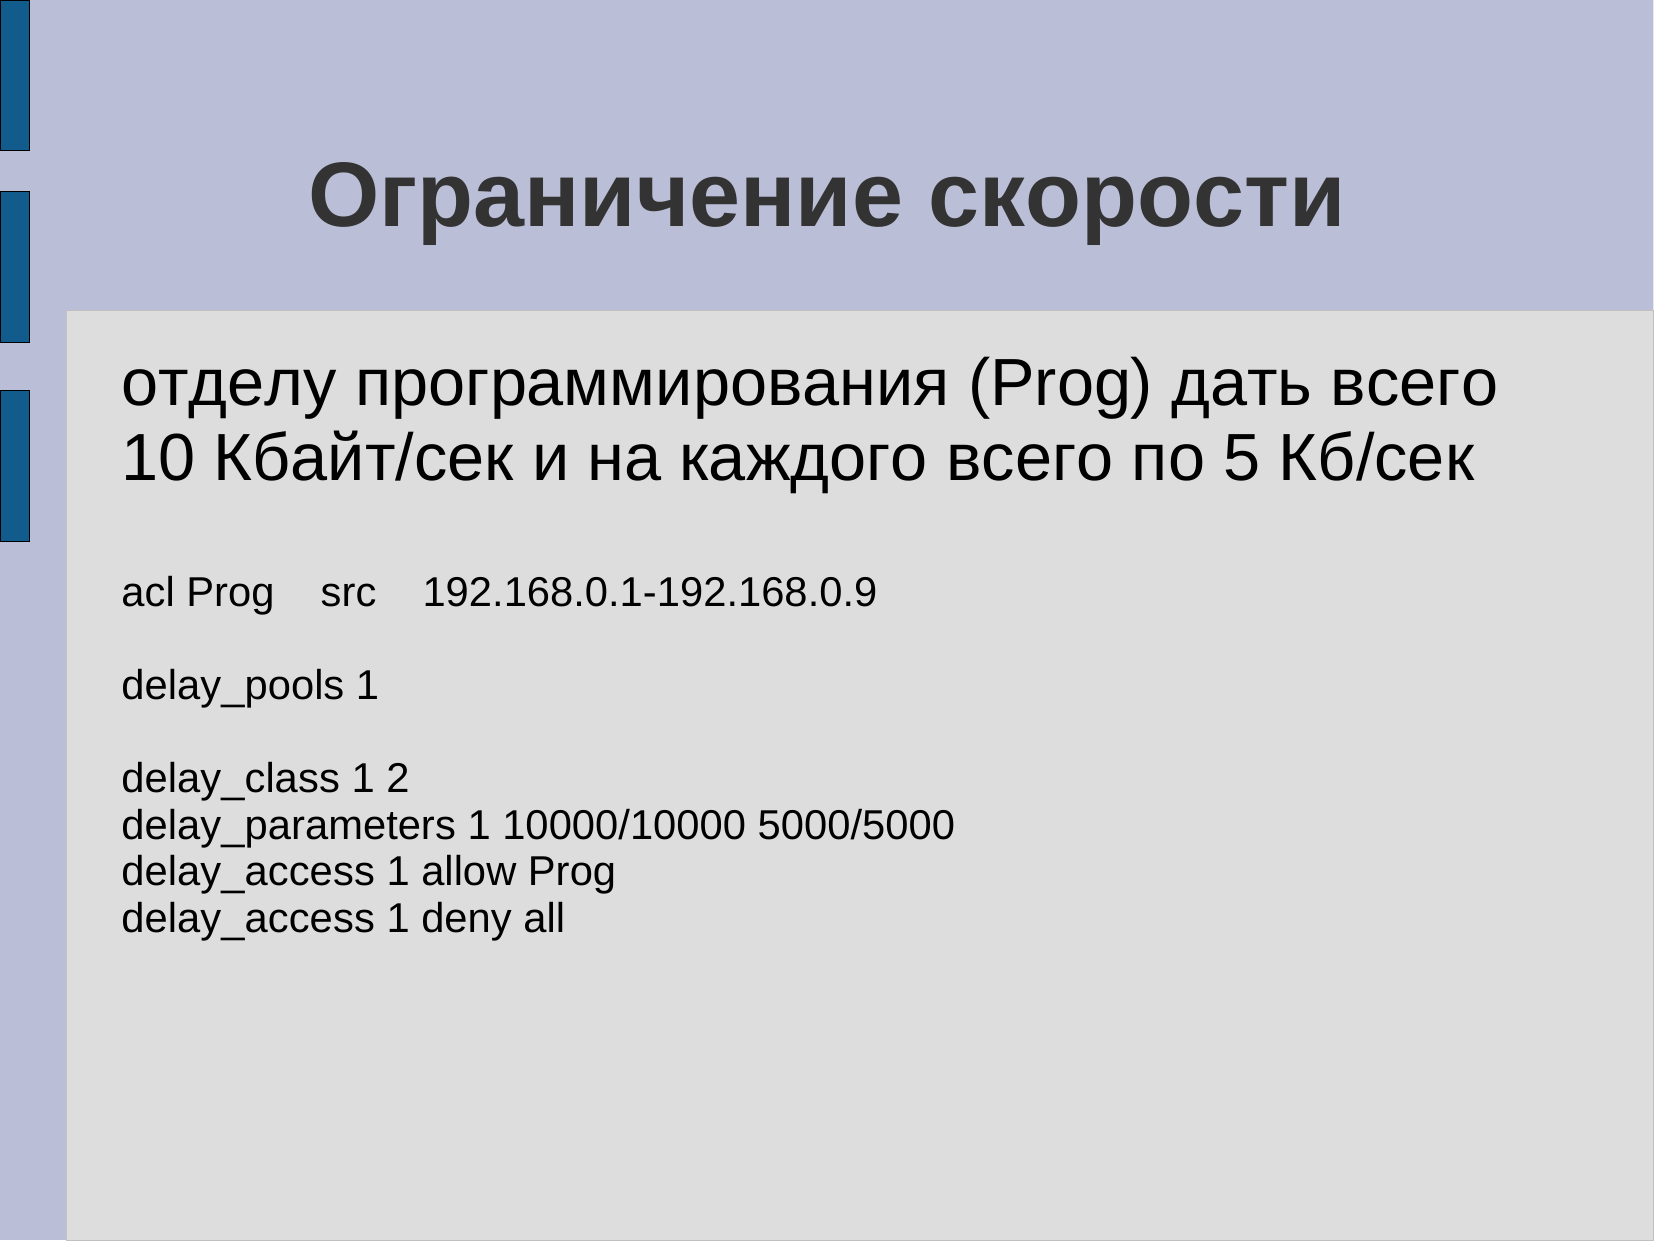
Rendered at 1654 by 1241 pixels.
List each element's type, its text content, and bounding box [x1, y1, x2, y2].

title Ограничение скорости [121, 98, 1534, 291]
list отделу программирования (Prog) дать всего 10 Кбайт/сек и на каждого всего по 5 Кб/сек acl Prog src 192.168.0.1-192.168.0.9 delay_pools 1 delay_class 1 2 delay_parameters 1 10000/10000 5000/5000 delay_access 1 allow Prog delay_access 1 deny all [121, 344, 1534, 1149]
